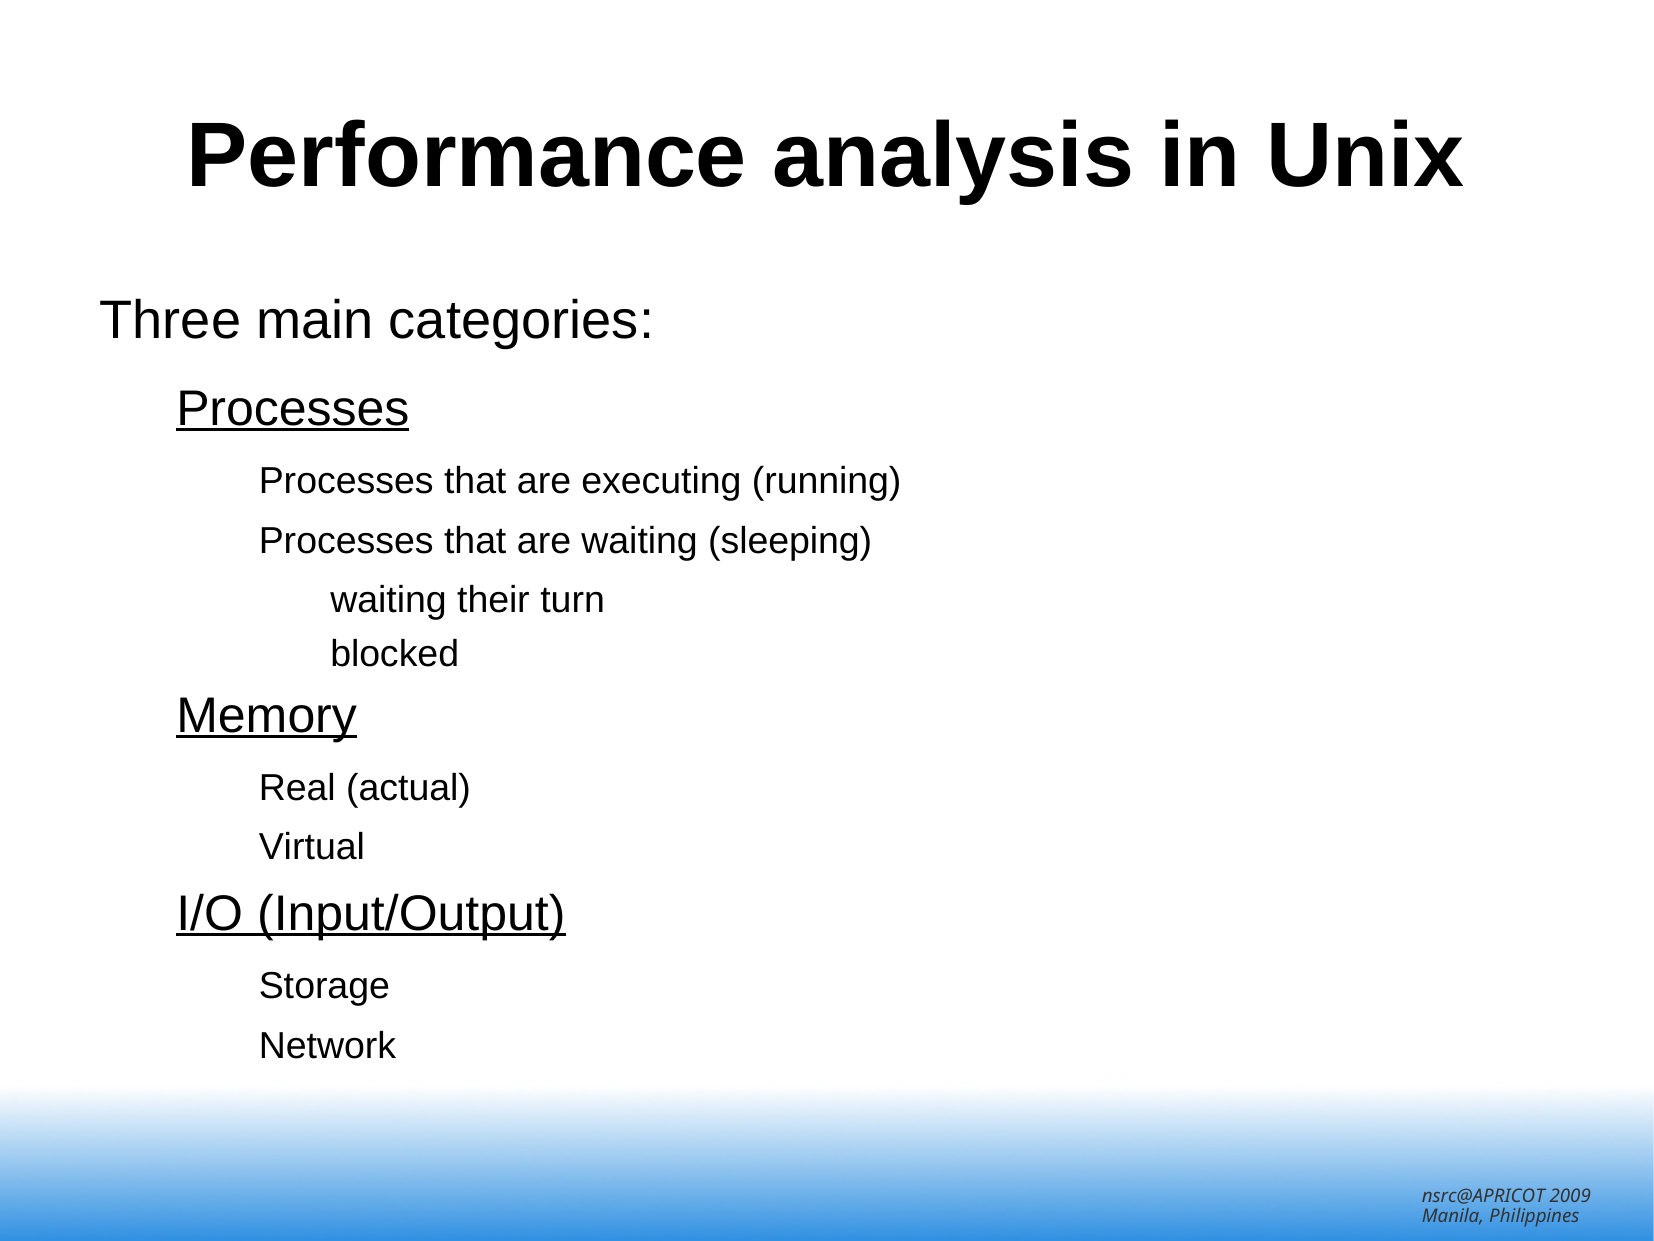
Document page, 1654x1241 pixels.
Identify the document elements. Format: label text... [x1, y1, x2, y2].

list Three main categories: Processes Processes that are executing (running)‏ Processes that are waiting (sleeping)‏ waiting their turn blocked Memory Real (actual) Virtual I/O (Input/Output)‏ Storage Network [82, 290, 1571, 1109]
title Performance analysis in Unix [82, 49, 1571, 257]
picture [0, 1083, 1654, 1241]
